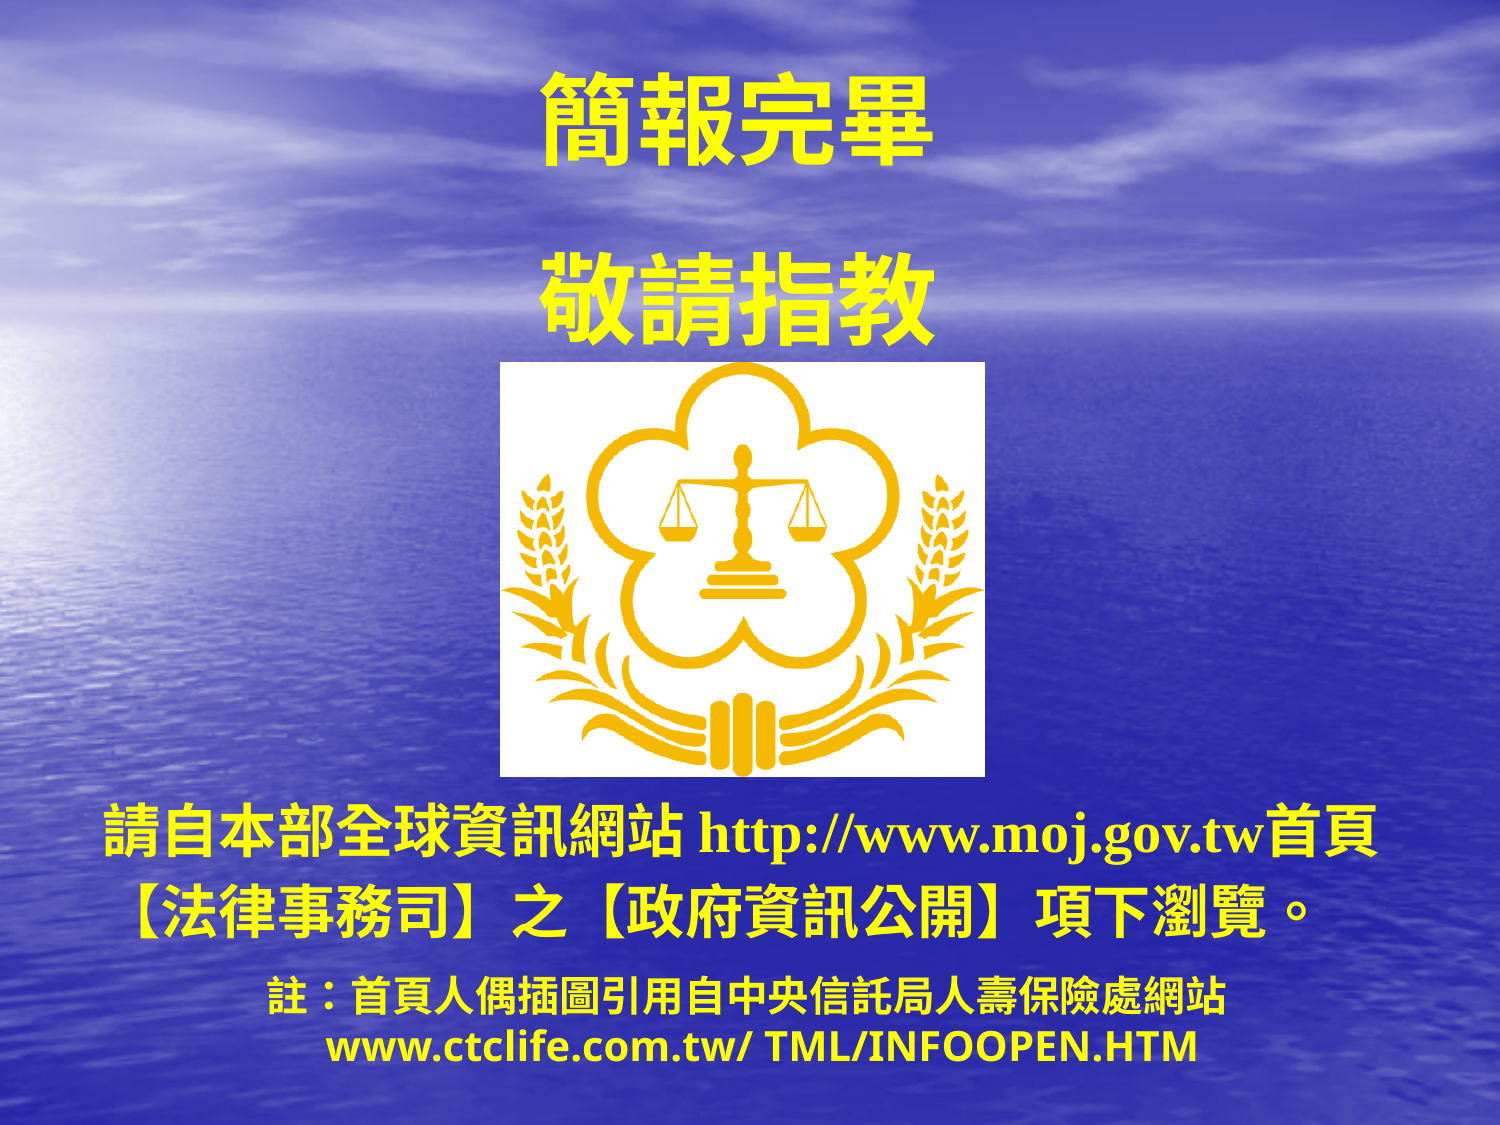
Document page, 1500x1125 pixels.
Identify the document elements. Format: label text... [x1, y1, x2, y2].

text_box 簡報完畢 敬請指教 [387, 50, 1088, 366]
text_box 請自本部全球資訊網站http://www.moj.gov.tw首頁【法律事務司】之【政府資訊公開】項下瀏覽。 [87, 800, 1426, 960]
text_box 註：首頁人偶插圖引用自中央信託局人壽保險處網站 www.ctclife.com.tw/ TML/INFOOPEN.HTM [225, 962, 1300, 1078]
picture [500, 366, 985, 777]
